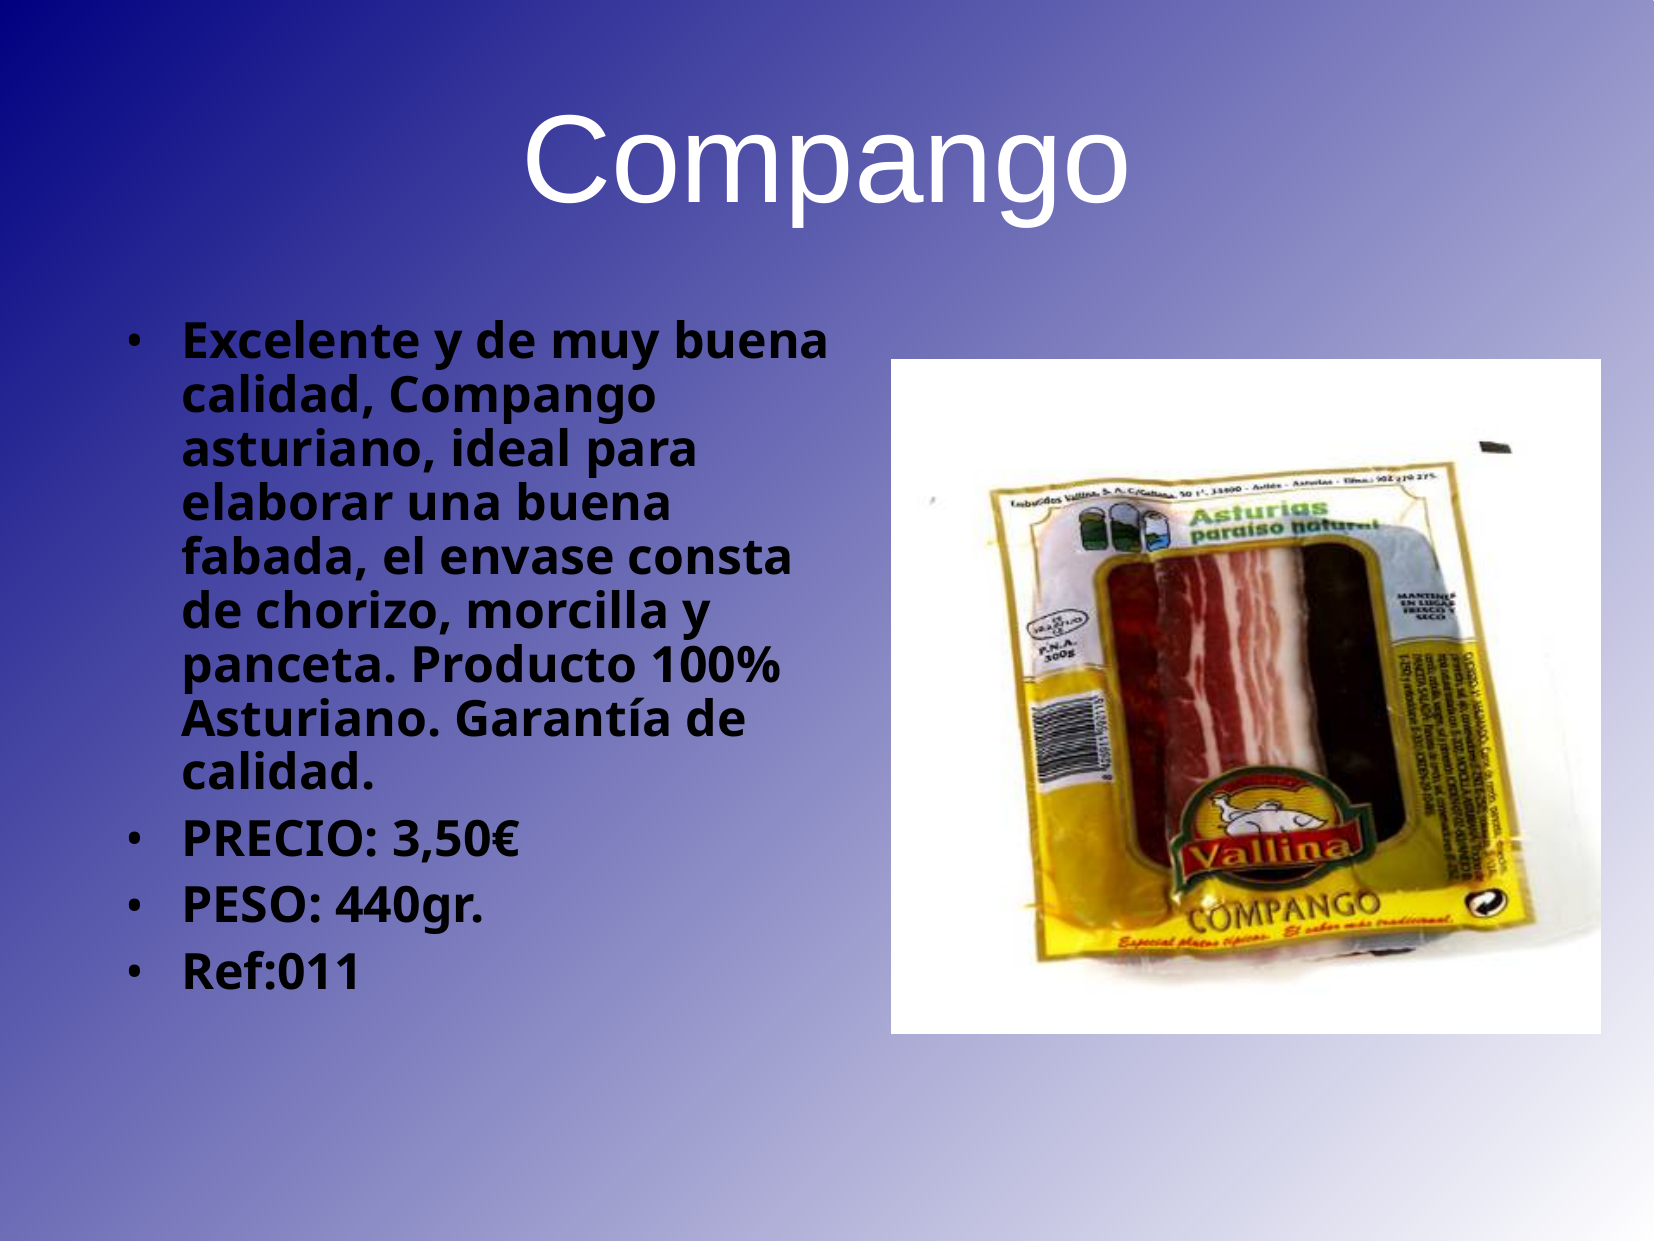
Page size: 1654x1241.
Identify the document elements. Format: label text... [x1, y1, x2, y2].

picture [891, 359, 1601, 1034]
list Excelente y de muy buena calidad, Compango asturiano, ideal para elaborar una buena fabada, el envase consta de chorizo, morcilla y panceta. Producto 100% Asturiano. Garantía de calidad. PRECIO: 3,50€ PESO: 440gr. Ref:011 [110, 307, 879, 1167]
title Compango [82, 49, 1571, 257]
